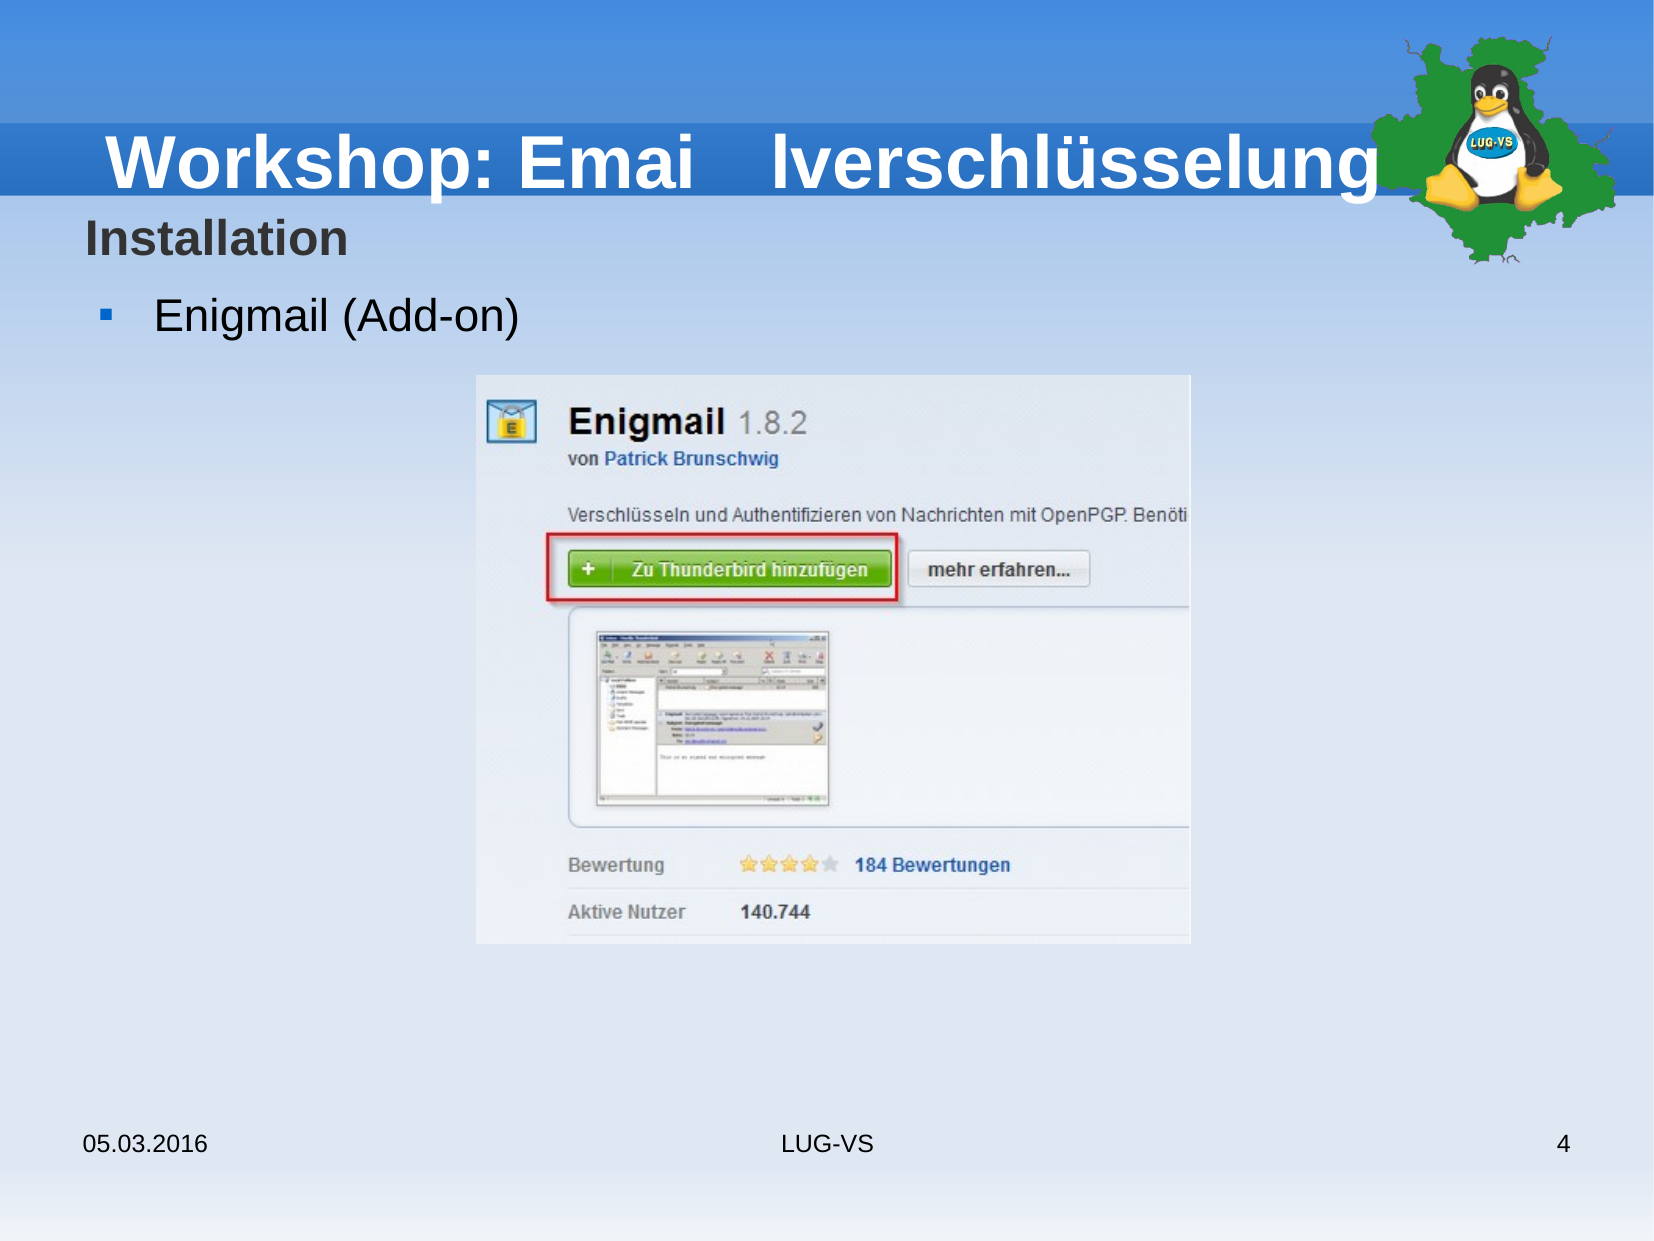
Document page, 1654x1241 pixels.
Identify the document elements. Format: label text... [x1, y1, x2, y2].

list Enigmail (Add-on) [82, 290, 1571, 1109]
picture [0, 0, 1654, 1241]
title Workshop: Emai lverschlüsselung [0, 59, 1489, 267]
picture [1489, 137, 1512, 149]
text_box Installation [14, 209, 1418, 267]
